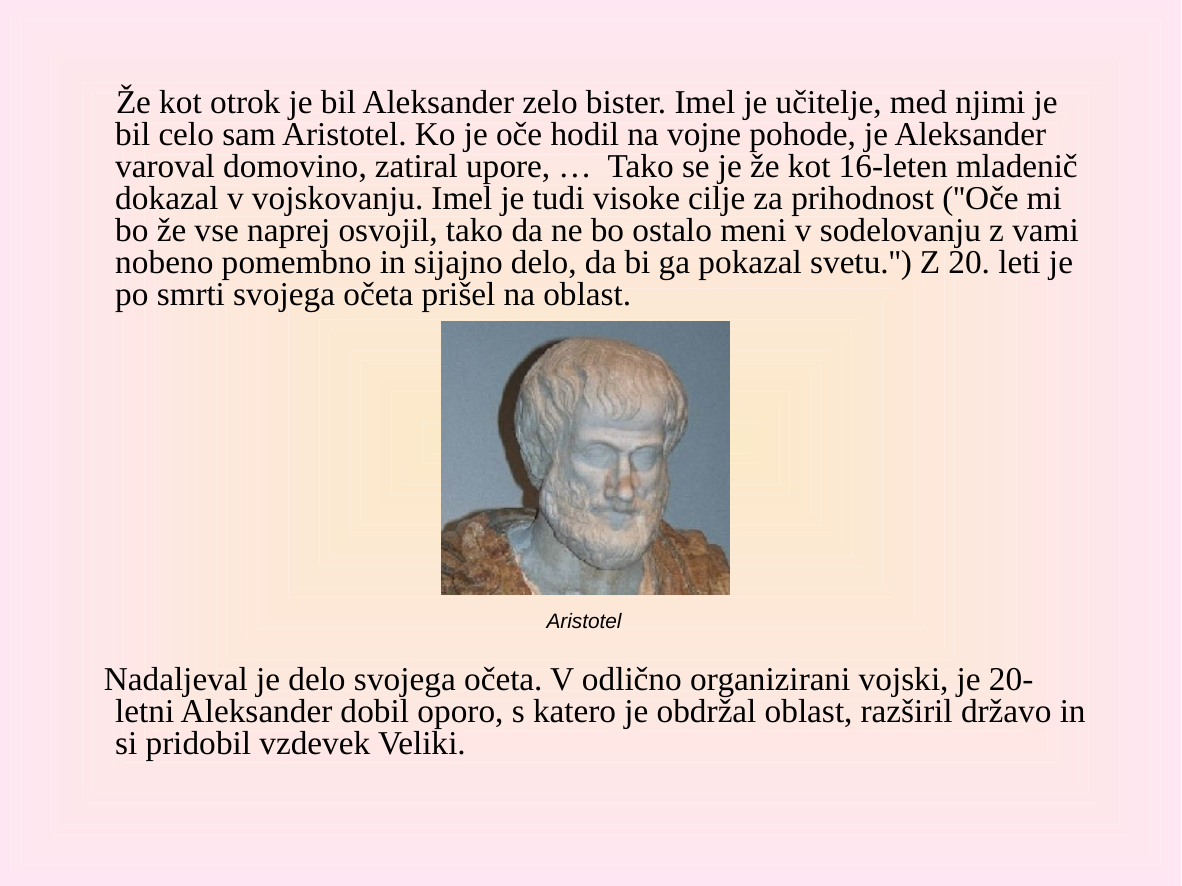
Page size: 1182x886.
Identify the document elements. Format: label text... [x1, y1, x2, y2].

picture [441, 321, 730, 595]
list Že kot otrok je bil Aleksander zelo bister. Imel je učitelje, med njimi je bil celo sam Aristotel. Ko je oče hodil na vojne pohode, je Aleksander varoval domovino, zatiral upore, … Tako se je že kot 16-leten mladenič dokazal v vojskovanju. Imel je tudi visoke cilje za prihodnost (''Oče mi bo že vse naprej osvojil, tako da ne bo ostalo meni v sodelovanju z vami nobeno pomembno in sijajno delo, da bi ga pokazal svetu.'') Z 20. leti je po smrti svojega očeta prišel na oblast. Nadaljeval je delo svojega očeta. V odlično organizirani vojski, je 20-letni Aleksander dobil oporo, s katero je obdržal oblast, razširil državo in si pridobil vzdevek Veliki. [59, 80, 1103, 825]
text_box Aristotel [534, 601, 647, 639]
